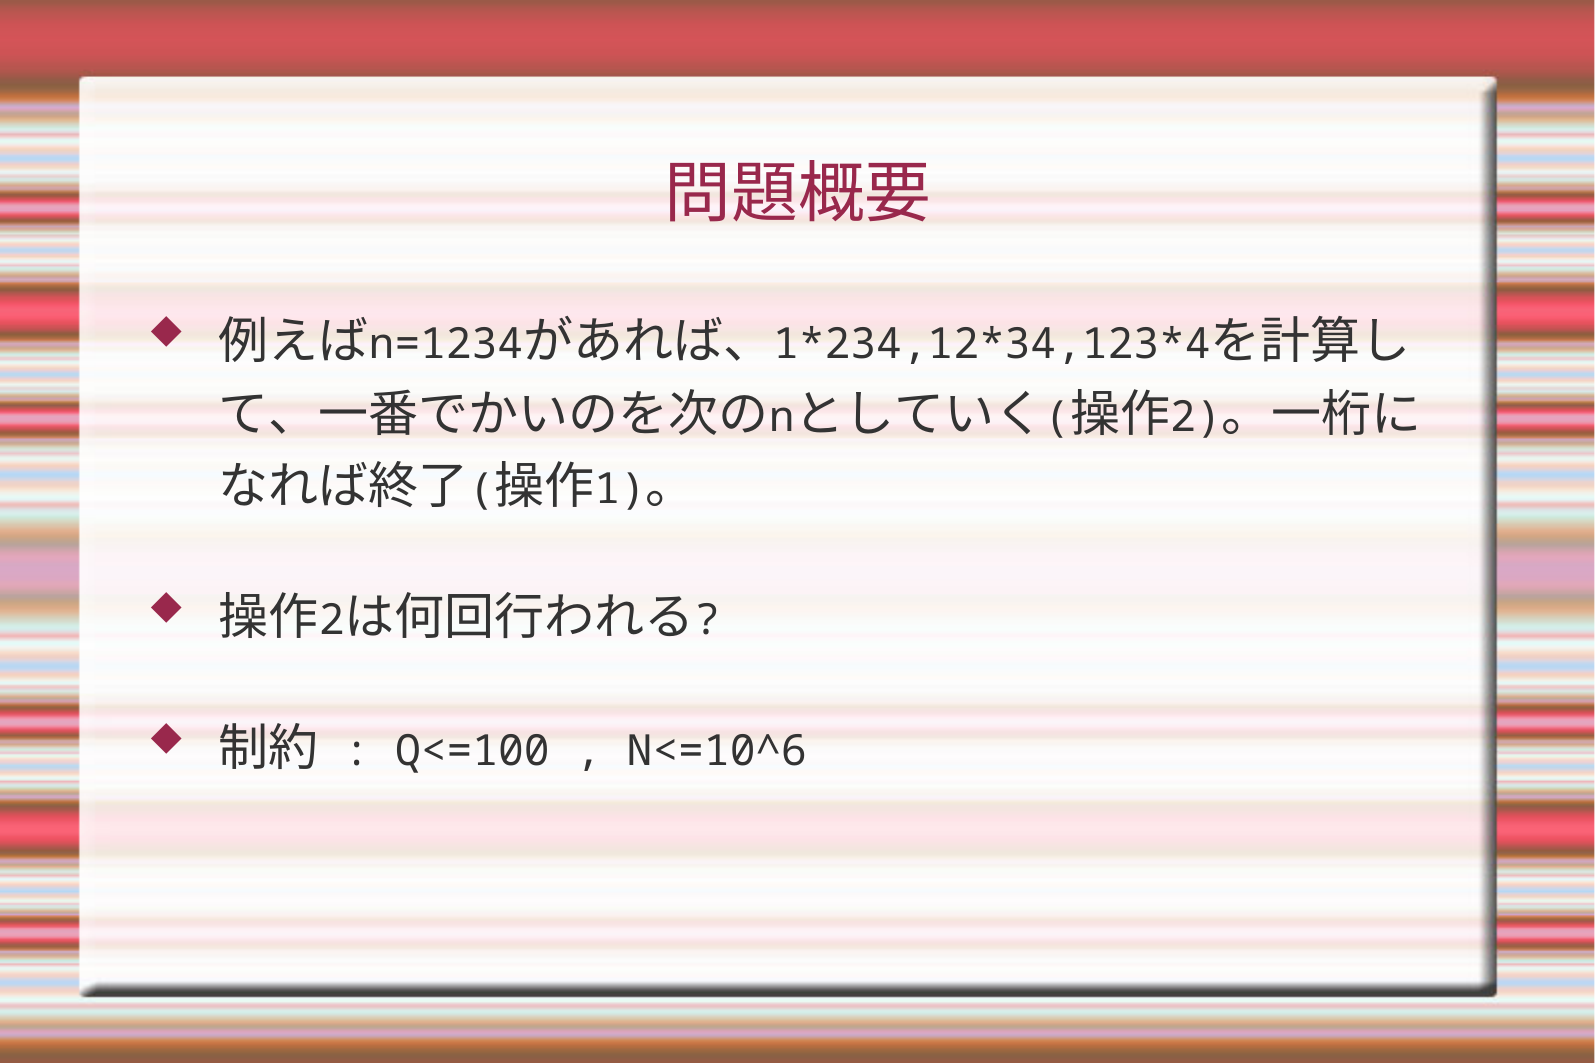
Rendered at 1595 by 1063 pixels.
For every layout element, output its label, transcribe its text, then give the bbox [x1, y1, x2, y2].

title 問題概要 [117, 98, 1479, 276]
list 例えばn=1234があれば、1*234,12*34,123*4を計算して、一番でかいのを次のnとしていく(操作2)。一桁になれば終了(操作1)。 操作2は何回行われる? 制約 : Q<=100 , N<=10^6 [136, 300, 1468, 971]
picture [0, 0, 1595, 1063]
